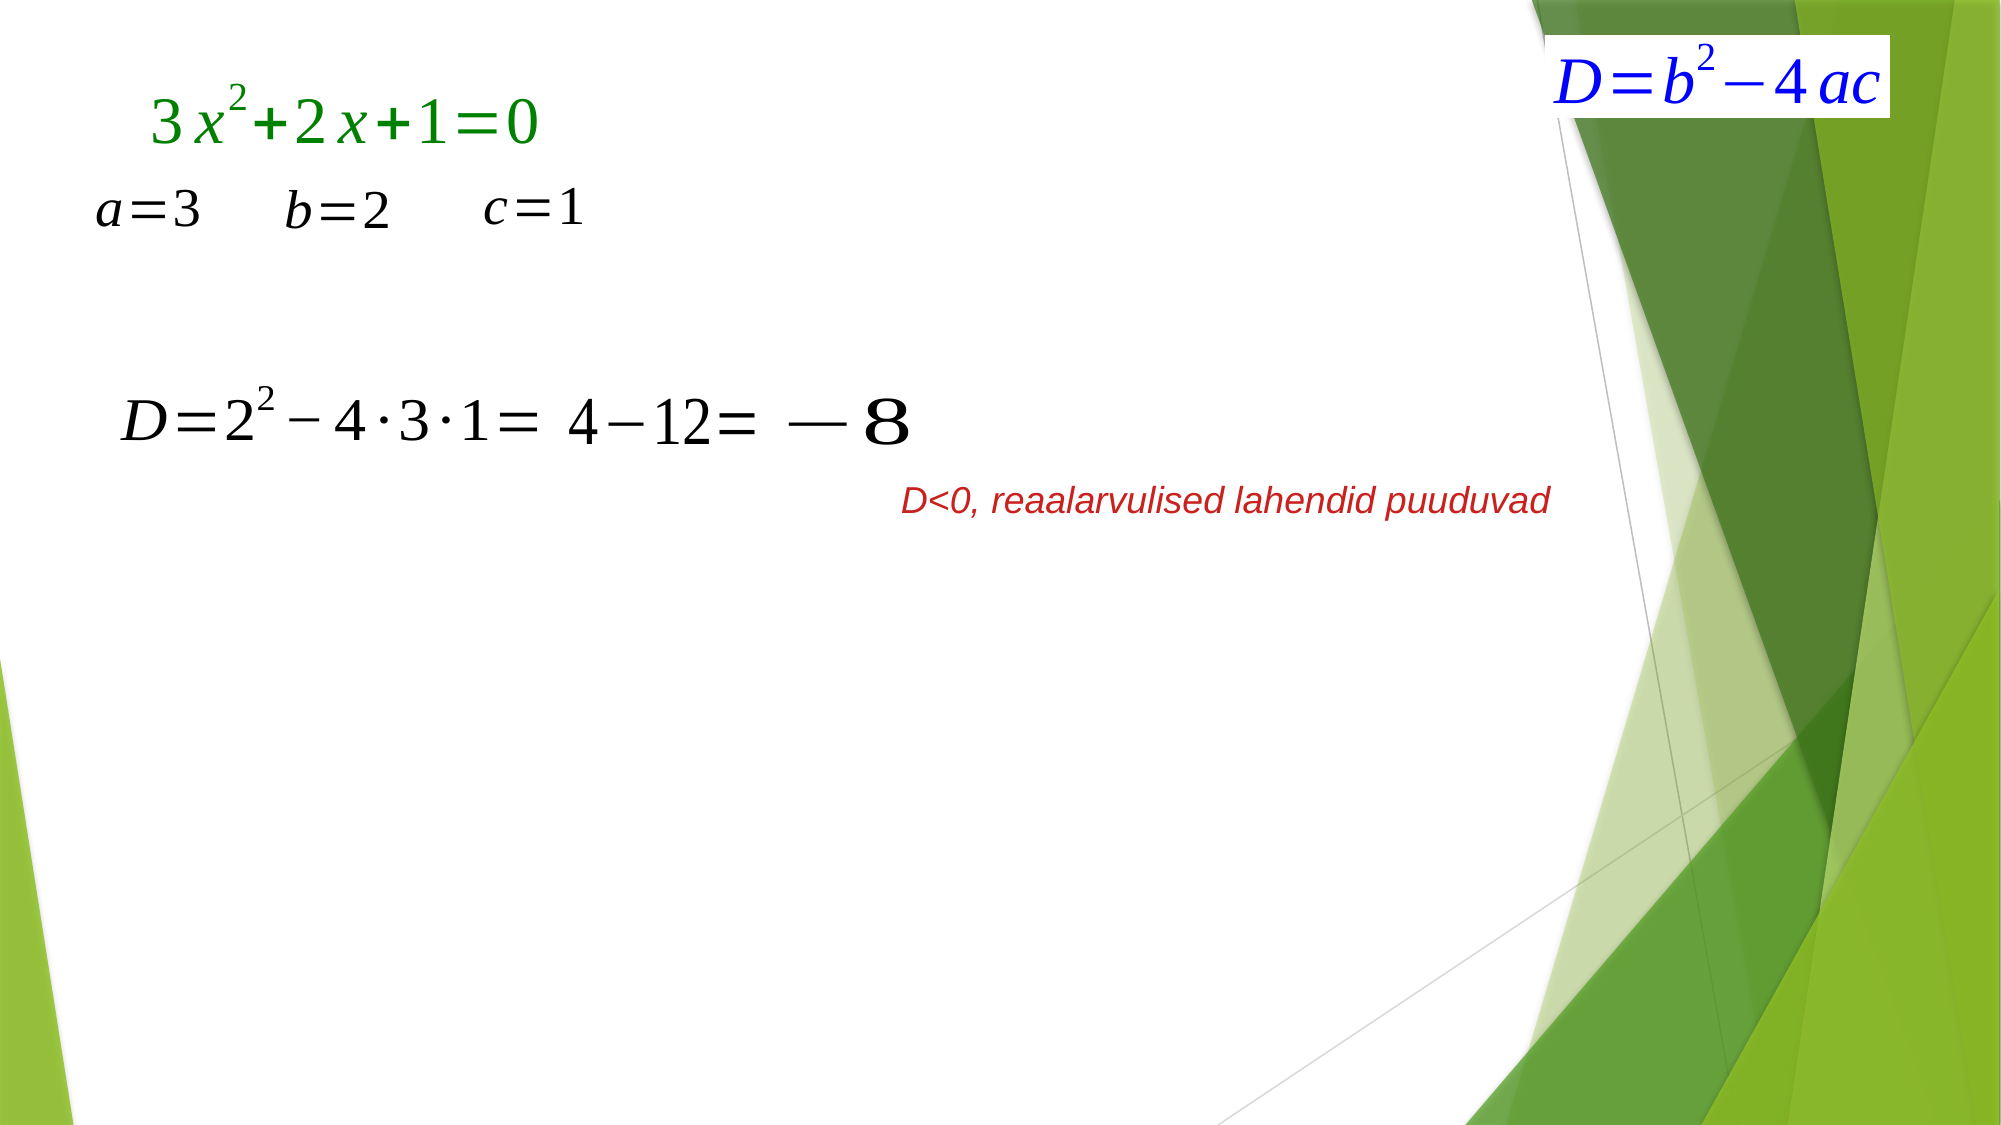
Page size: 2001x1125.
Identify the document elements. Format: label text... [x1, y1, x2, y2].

chart [144, 75, 547, 159]
chart [111, 378, 552, 454]
chart [277, 180, 397, 241]
chart [476, 175, 592, 237]
text_box D<0, reaalarvulised lahendid puuduvad [886, 472, 1565, 530]
chart [1544, 34, 1890, 119]
chart [88, 177, 208, 238]
chart [561, 383, 925, 460]
